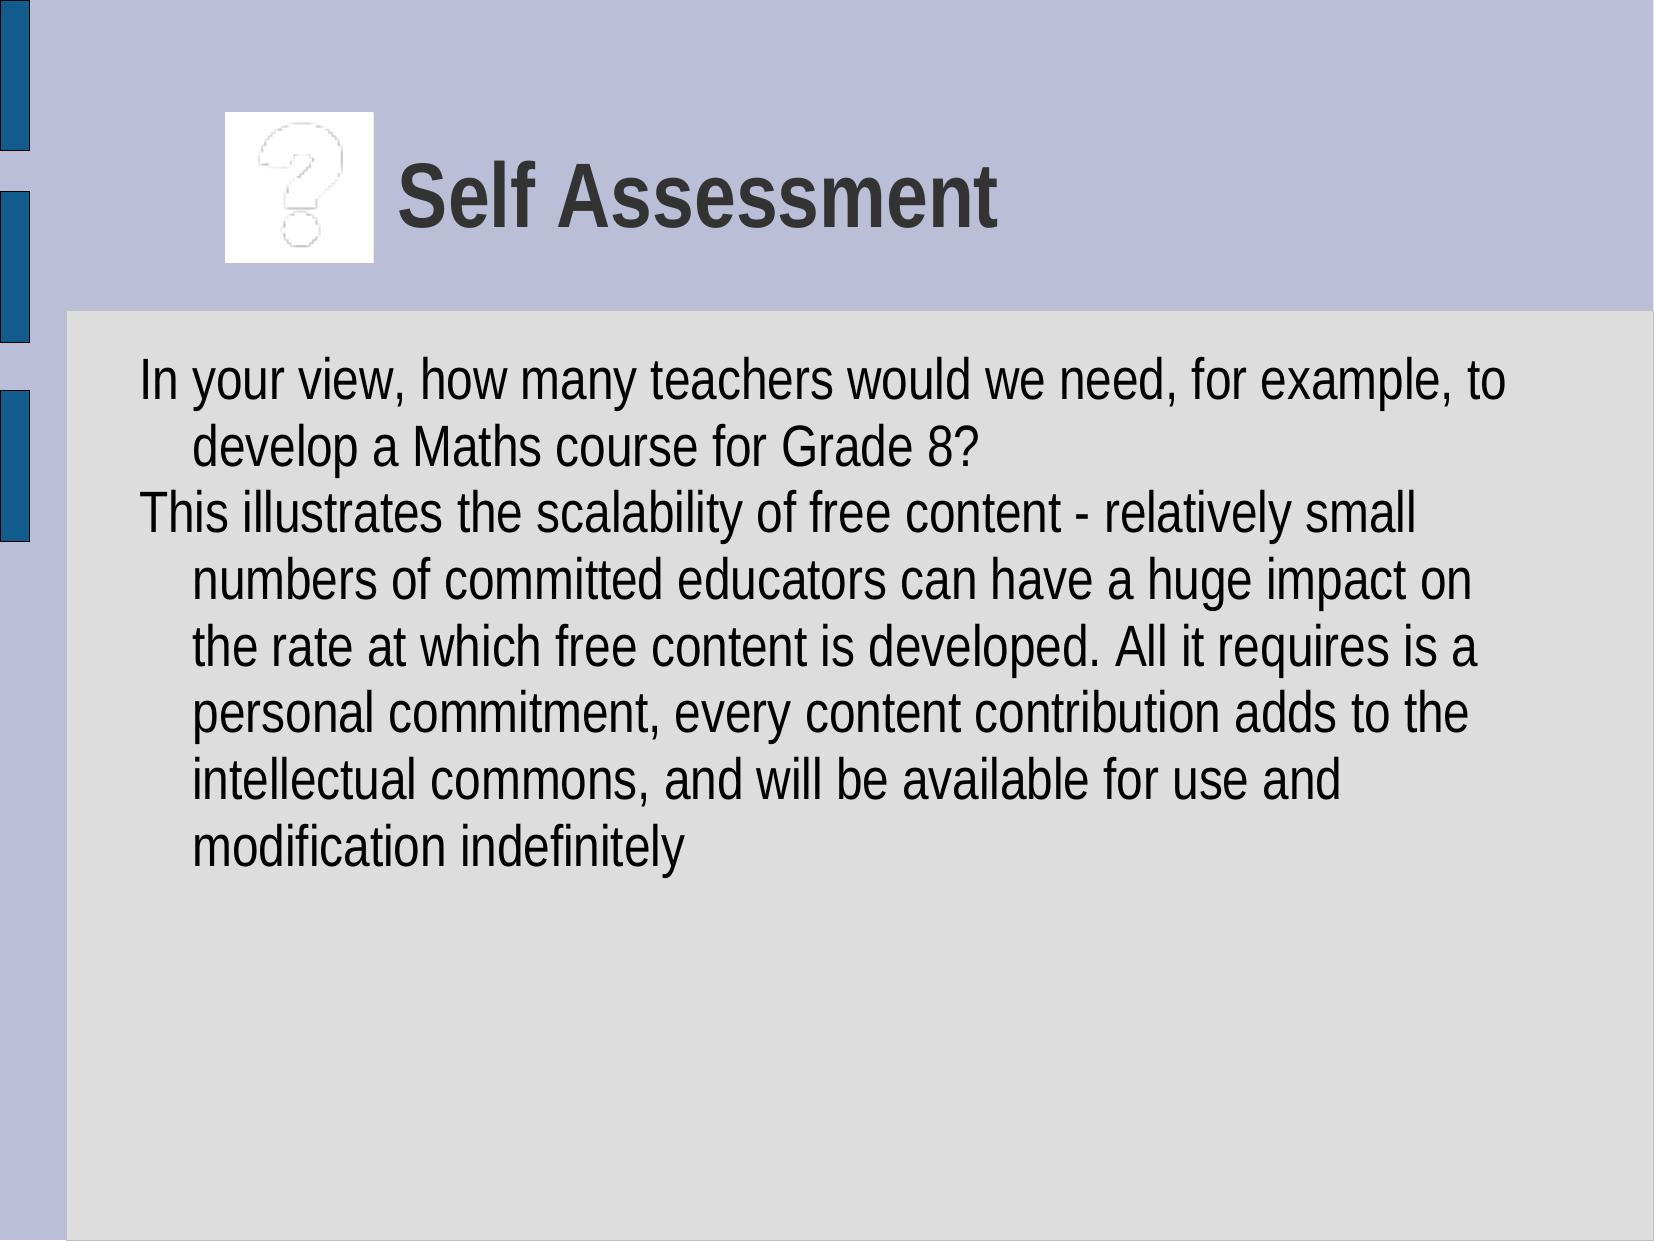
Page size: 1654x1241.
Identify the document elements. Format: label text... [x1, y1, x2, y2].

title Self Assessment [397, 98, 1445, 291]
list In your view, how many teachers would we need, for example, to develop a Maths course for Grade 8? This illustrates the scalability of free content - relatively small numbers of committed educators can have a huge impact on the rate at which free content is developed. All it requires is a personal commitment, every content contribution adds to the intellectual commons, and will be available for use and modification indefinitely [121, 344, 1534, 1112]
picture [225, 112, 374, 263]
